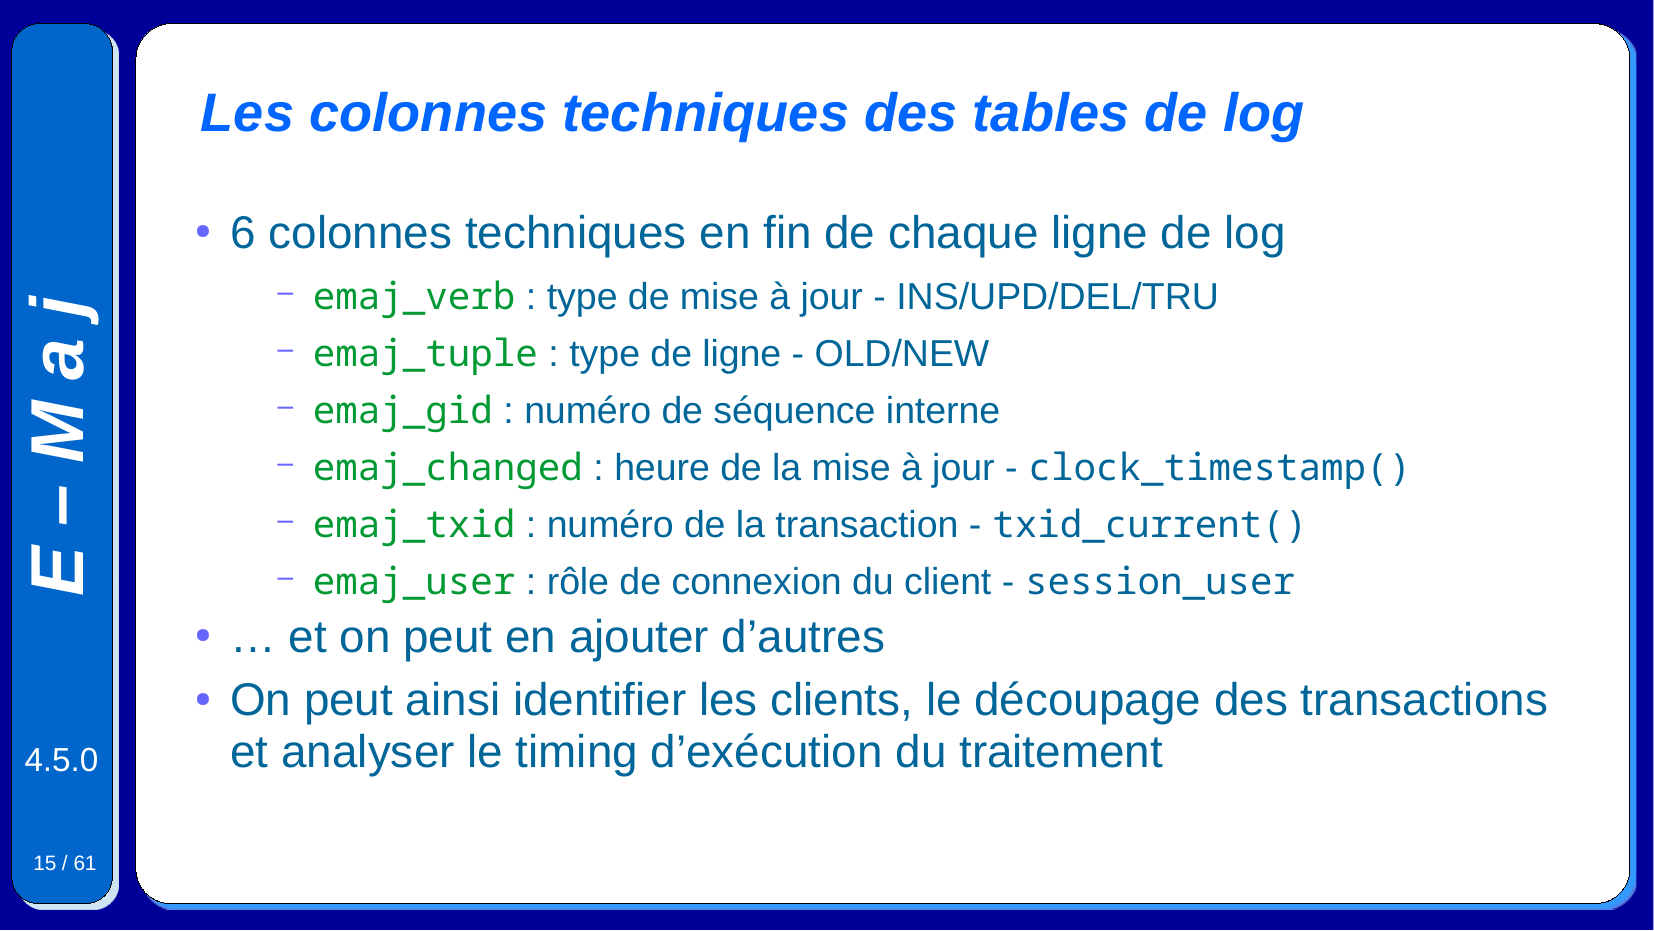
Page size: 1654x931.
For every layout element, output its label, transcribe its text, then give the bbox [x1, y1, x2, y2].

title Les colonnes techniques des tables de log [200, 34, 1575, 191]
list 6 colonnes techniques en fin de chaque ligne de log emaj_verb : type de mise à jour - INS/UPD/DEL/TRU emaj_tuple : type de ligne - OLD/NEW emaj_gid : numéro de séquence interne emaj_changed : heure de la mise à jour - clock_timestamp() emaj_txid : numéro de la transaction - txid_current() emaj_user : rôle de connexion du client - session_user … et on peut en ajouter d’autres On peut ainsi identifier les clients, le découpage des transactions et analyser le timing d’exécution du traitement [177, 206, 1587, 846]
